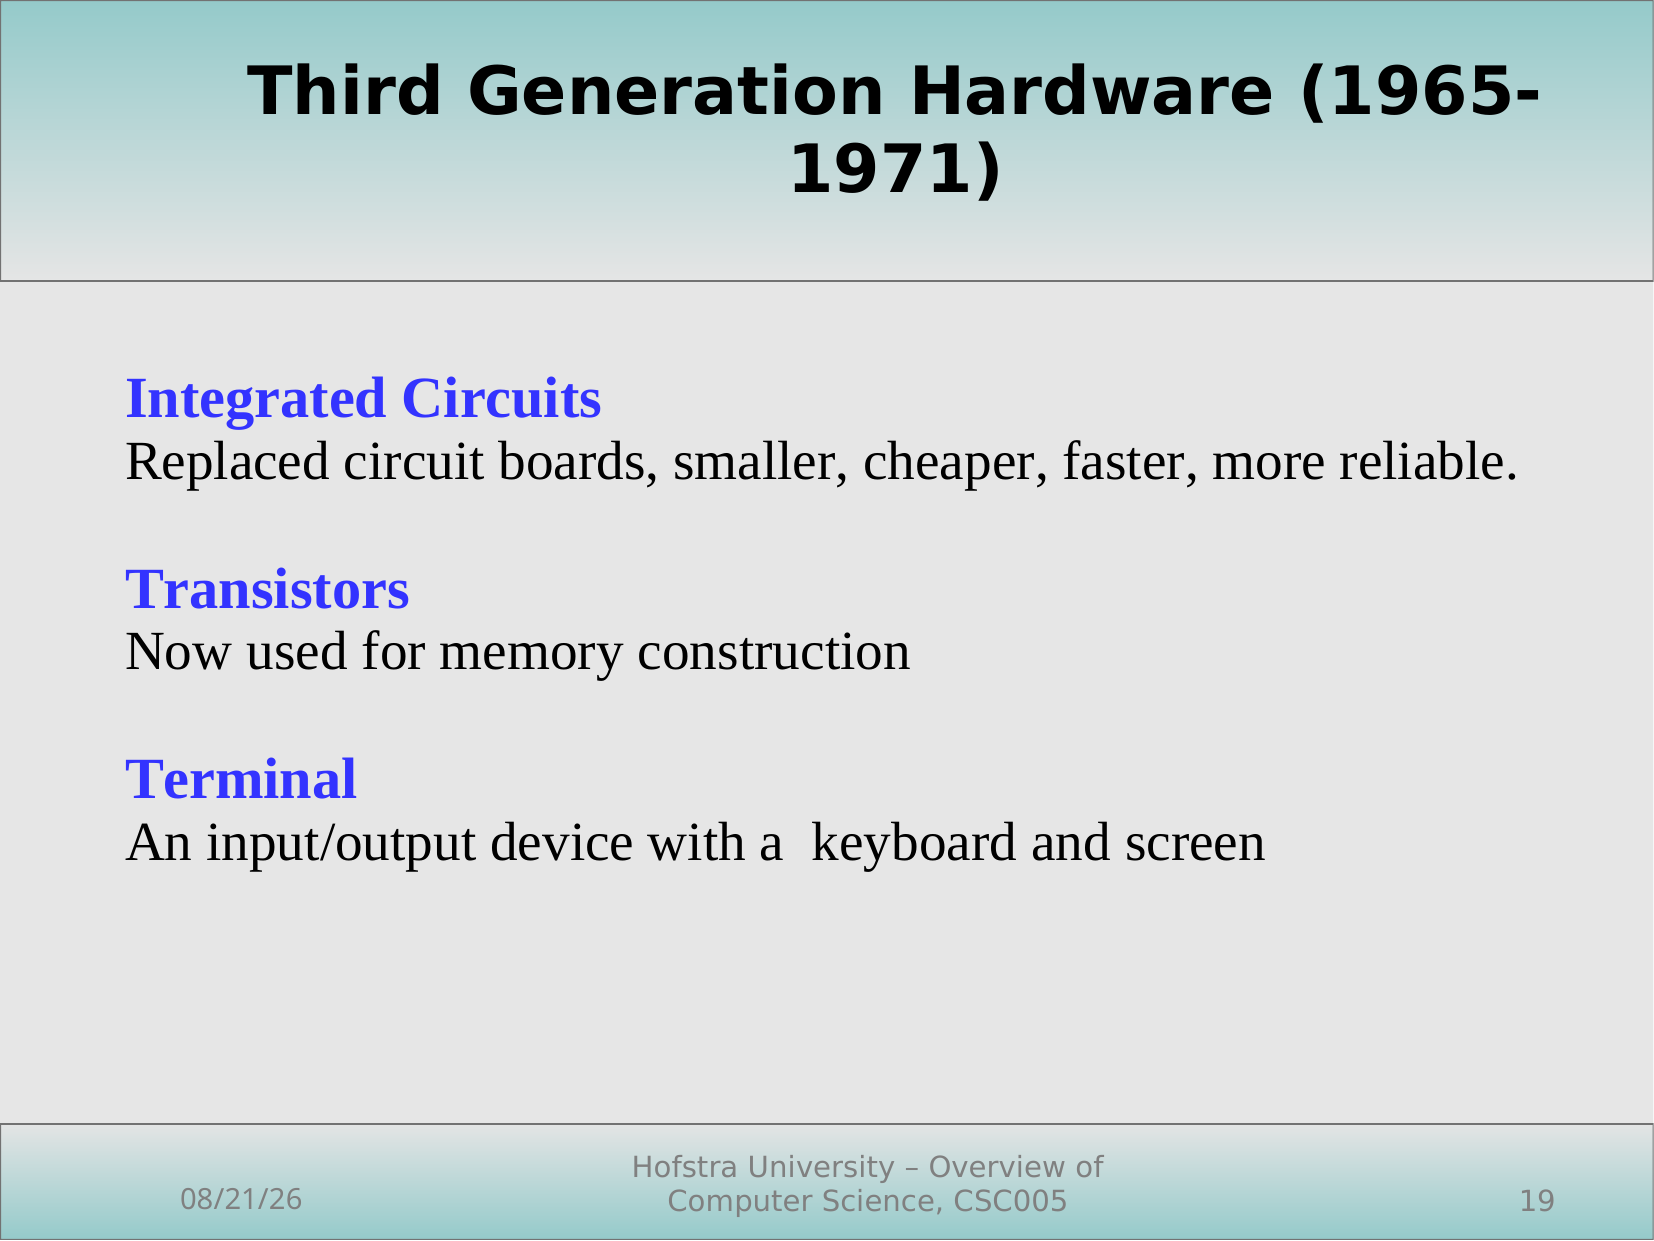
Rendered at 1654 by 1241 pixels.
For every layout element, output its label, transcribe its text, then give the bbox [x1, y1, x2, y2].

text_box Integrated Circuits Replaced circuit boards, smaller, cheaper, faster, more reliable. Transistors Now used for memory construction Terminal An input/output device with a keyboard and screen [110, 358, 1558, 942]
title Third Generation Hardware (1965-1971) [151, 27, 1640, 235]
